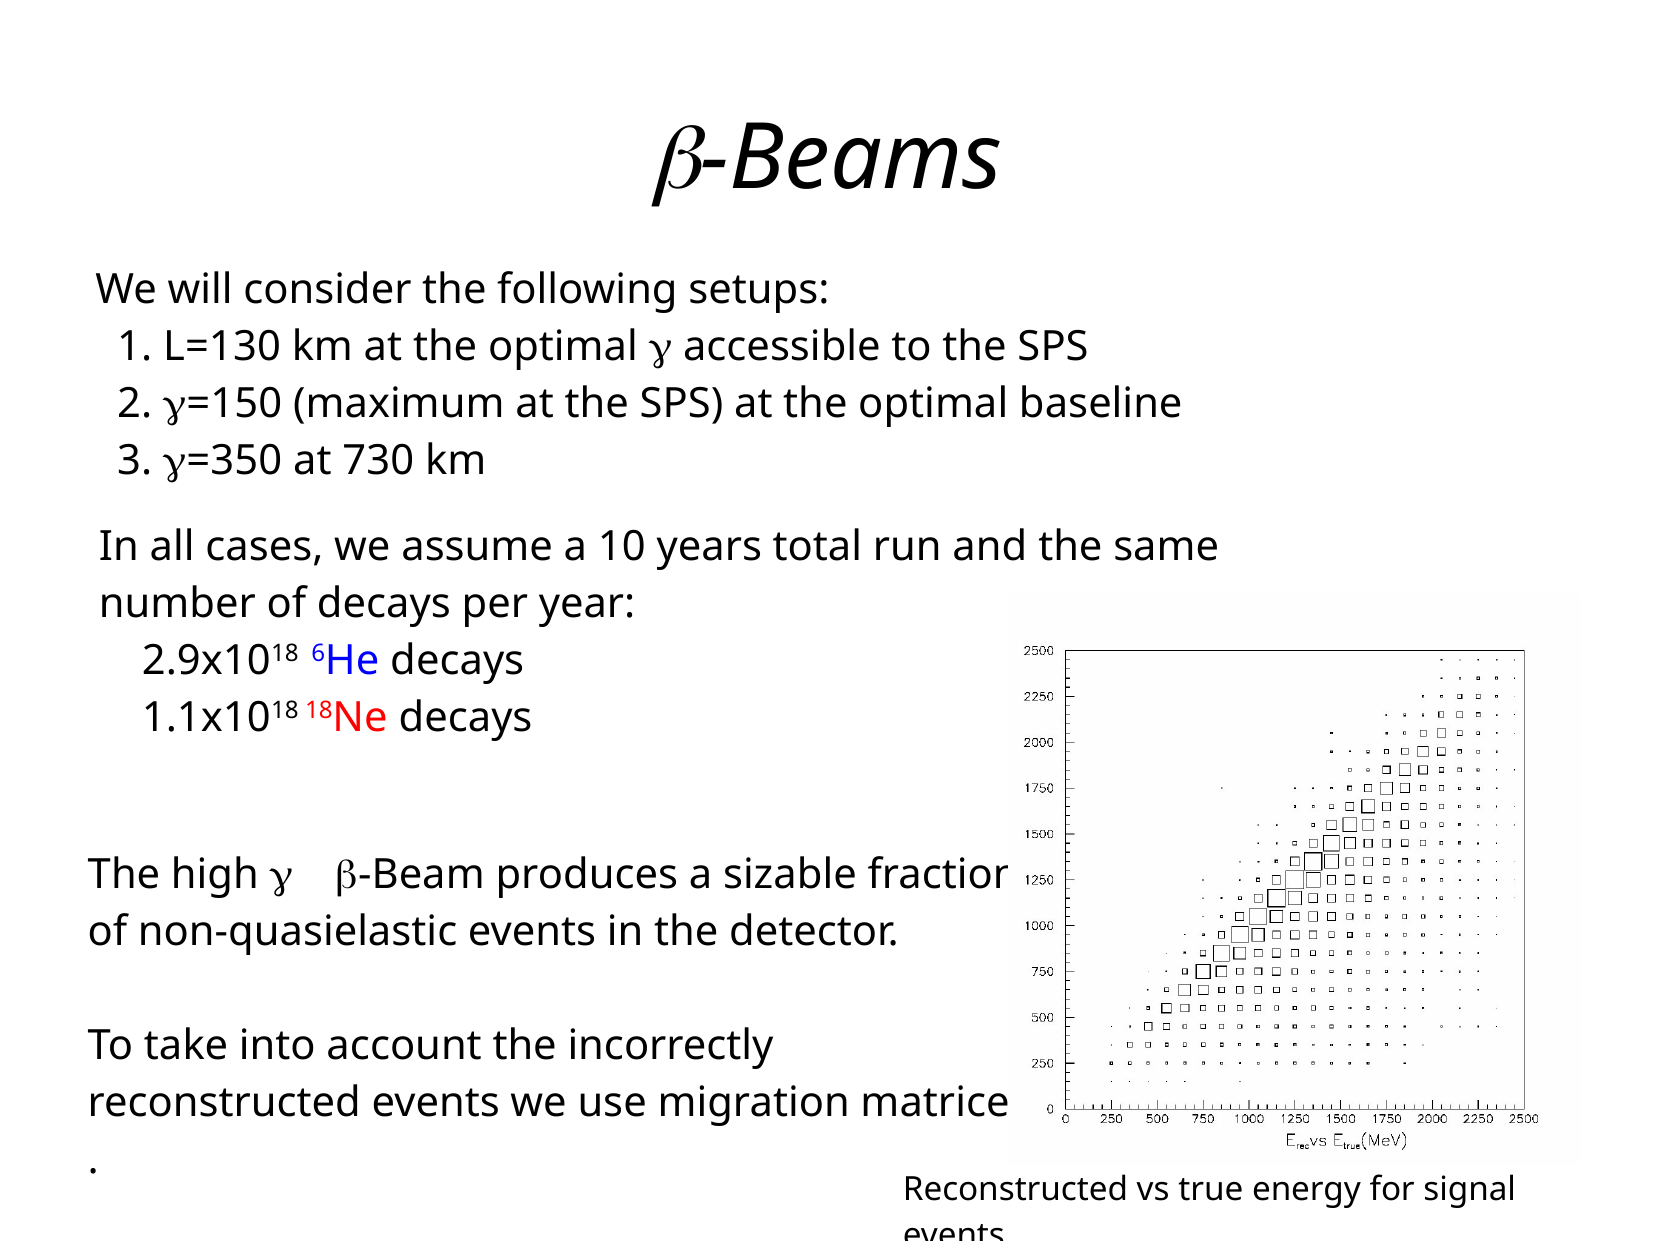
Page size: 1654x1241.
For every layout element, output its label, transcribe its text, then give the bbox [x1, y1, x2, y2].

text_box We will consider the following setups: 1. L=130 km at the optimal g accessible to the SPS 2. g=150 (maximum at the SPS) at the optimal baseline 3. g=350 at 730 km [80, 251, 1448, 481]
text_box Reconstructed vs true energy for signal events [888, 1157, 1641, 1213]
title b-Beams [82, 56, 1571, 250]
text_box The high g b-Beam produces a sizable fraction of non-quasielastic events in the detector. To take into account the incorrectly reconstructed events we use migration matrices . [72, 836, 1008, 1106]
text_box In all cases, we assume a 10 years total run and the same number of decays per year: 2.9x1018 6He decays 1.1x1018 18Ne decays [84, 508, 1270, 727]
picture [1008, 593, 1581, 1157]
